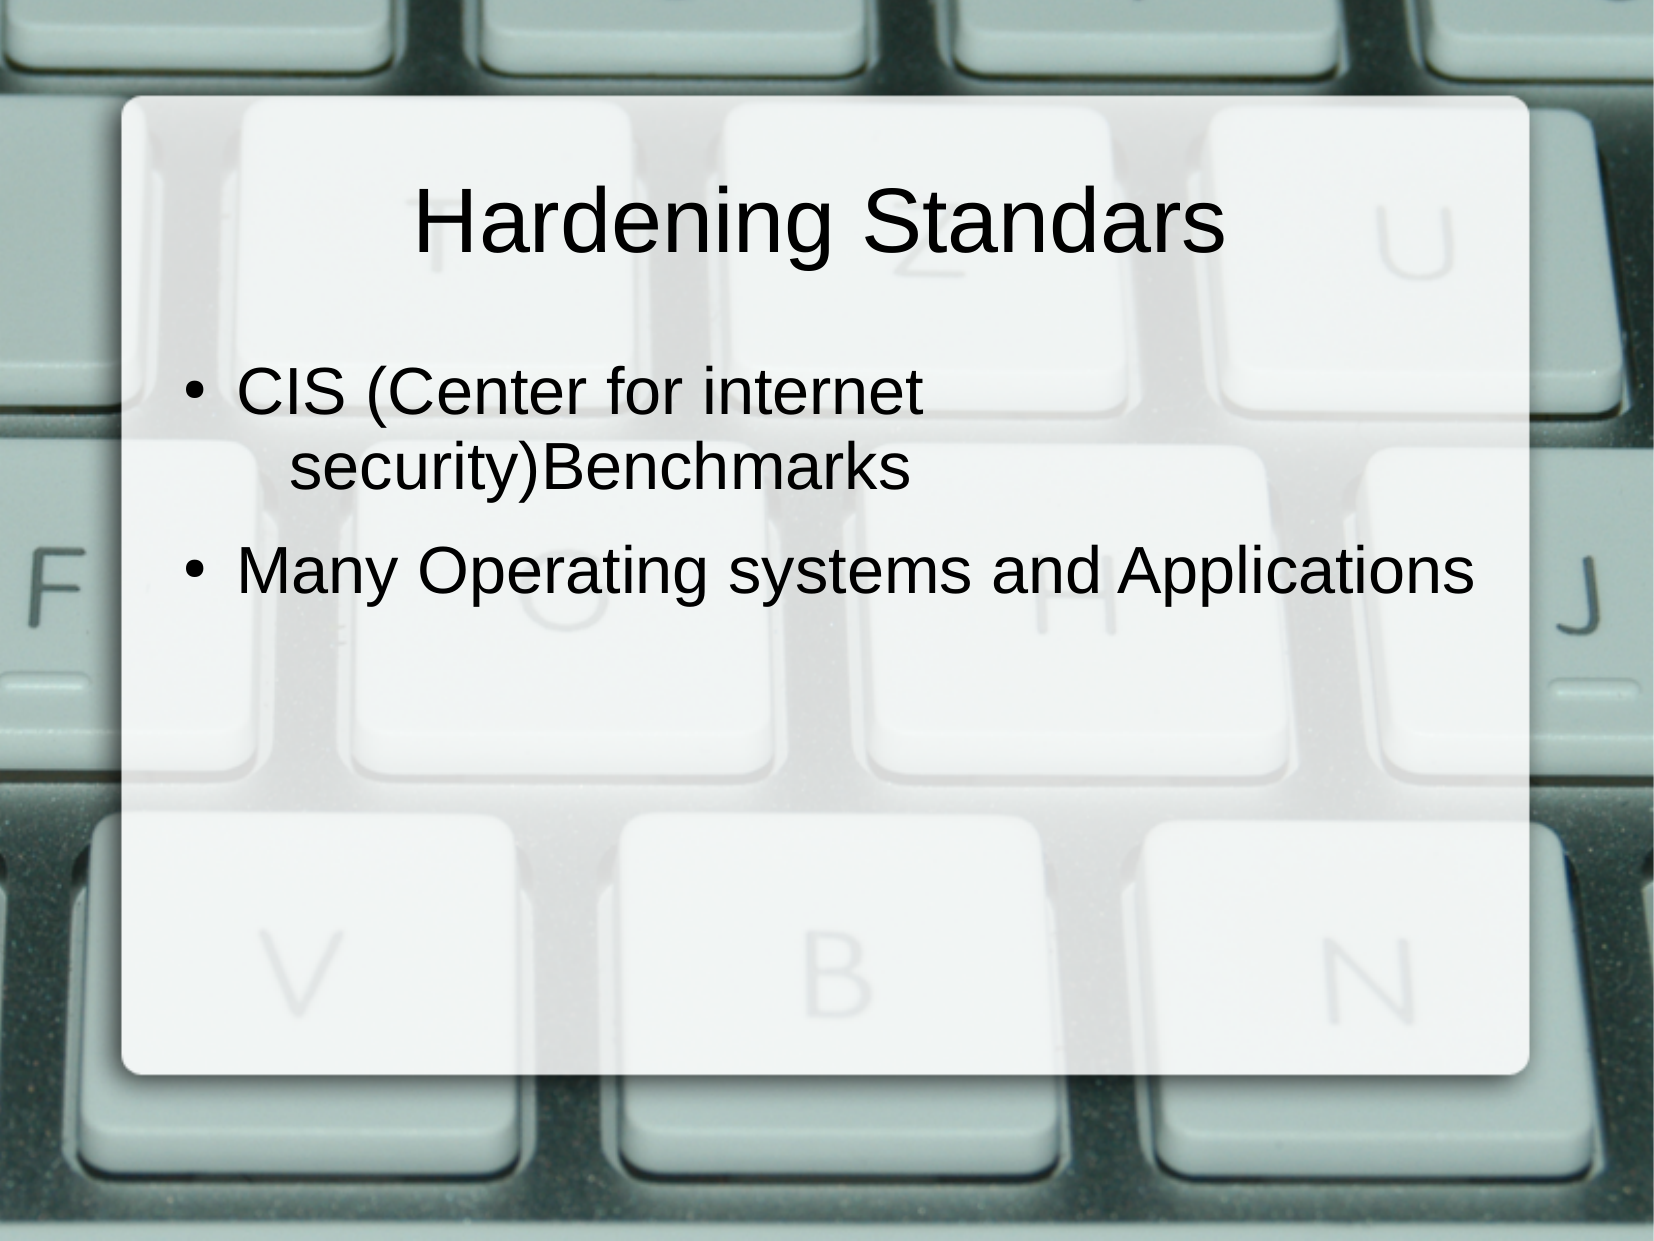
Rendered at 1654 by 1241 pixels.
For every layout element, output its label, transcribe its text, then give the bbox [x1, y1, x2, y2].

title Hardening Standars [135, 125, 1506, 318]
list CIS (Center for internet security)Benchmarks Many Operating systems and Applications [147, 354, 1506, 1049]
picture [0, 0, 1654, 1241]
